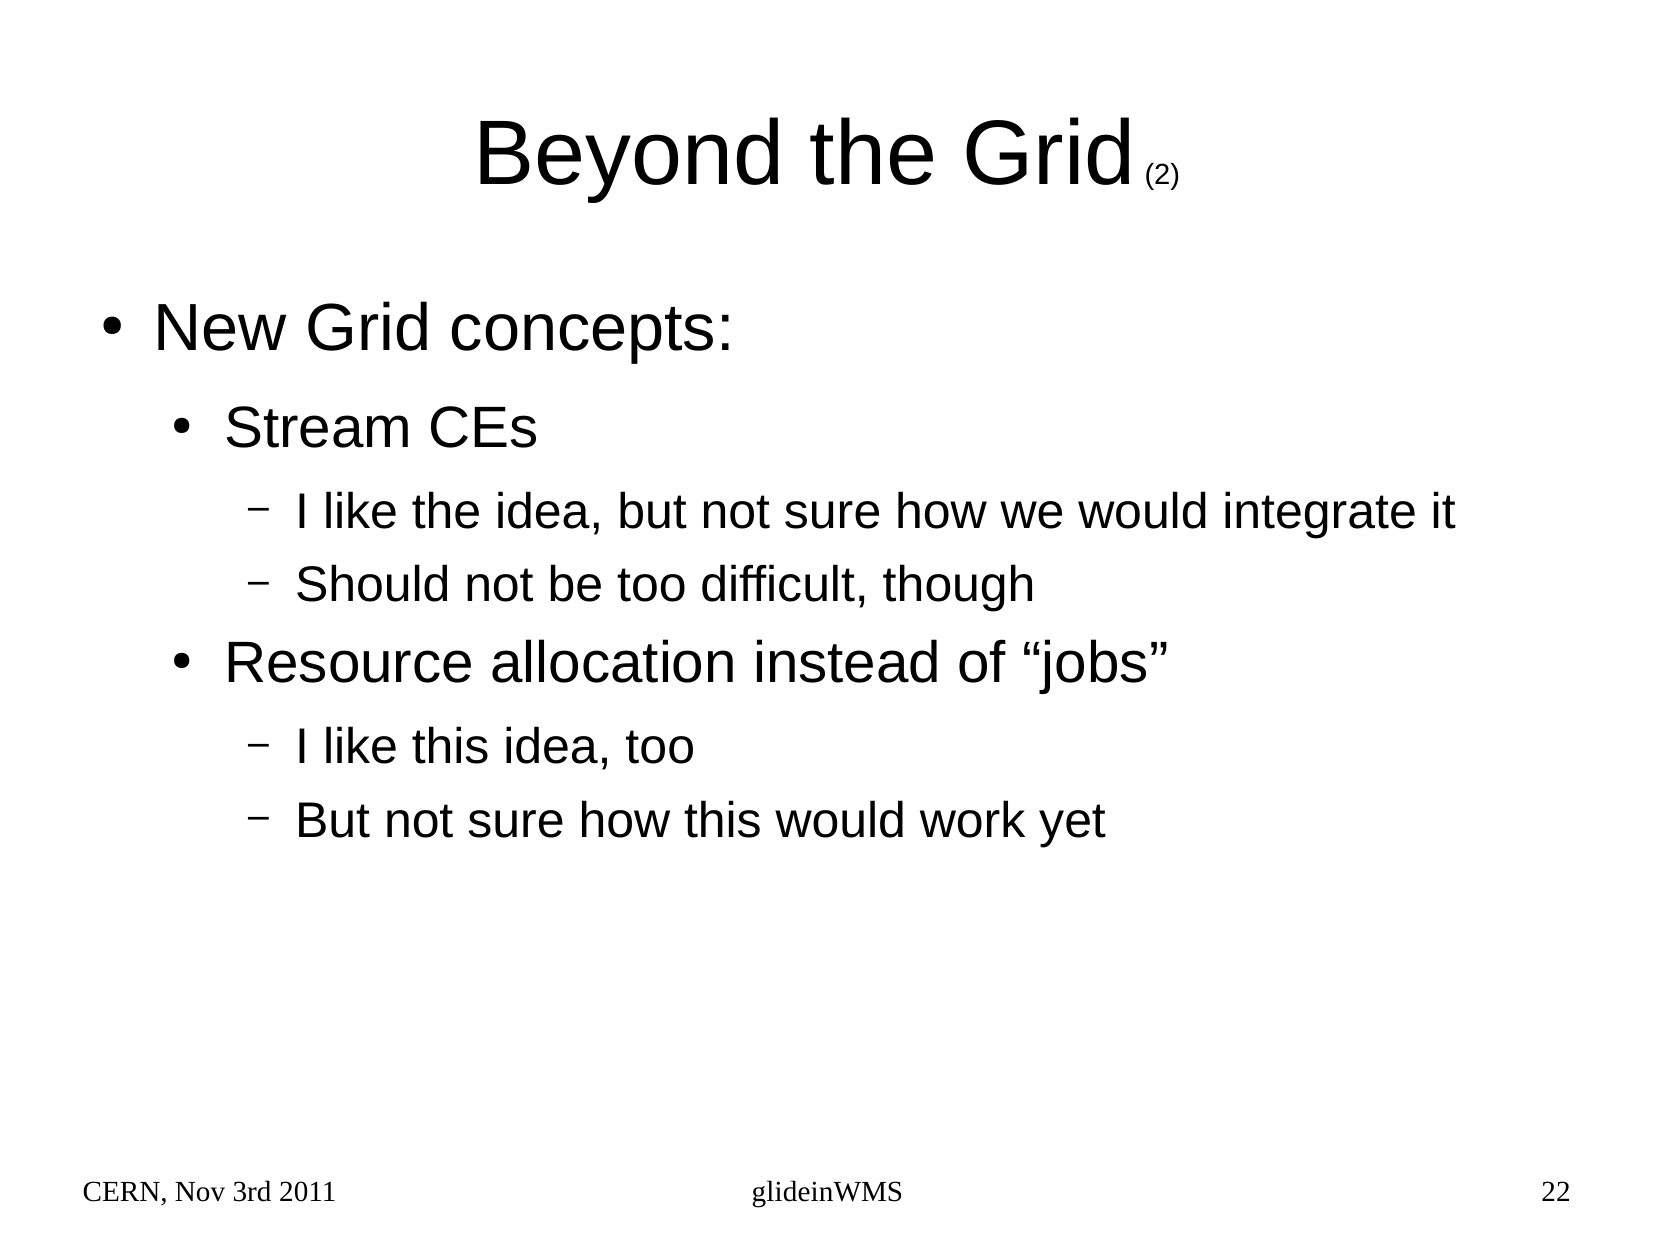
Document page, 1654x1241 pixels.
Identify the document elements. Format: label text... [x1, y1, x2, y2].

list New Grid concepts: Stream CEs I like the idea, but not sure how we would integrate it Should not be too difficult, though Resource allocation instead of “jobs” I like this idea, too But not sure how this would work yet [82, 290, 1571, 1109]
title Beyond the Grid (2) [82, 56, 1571, 250]
